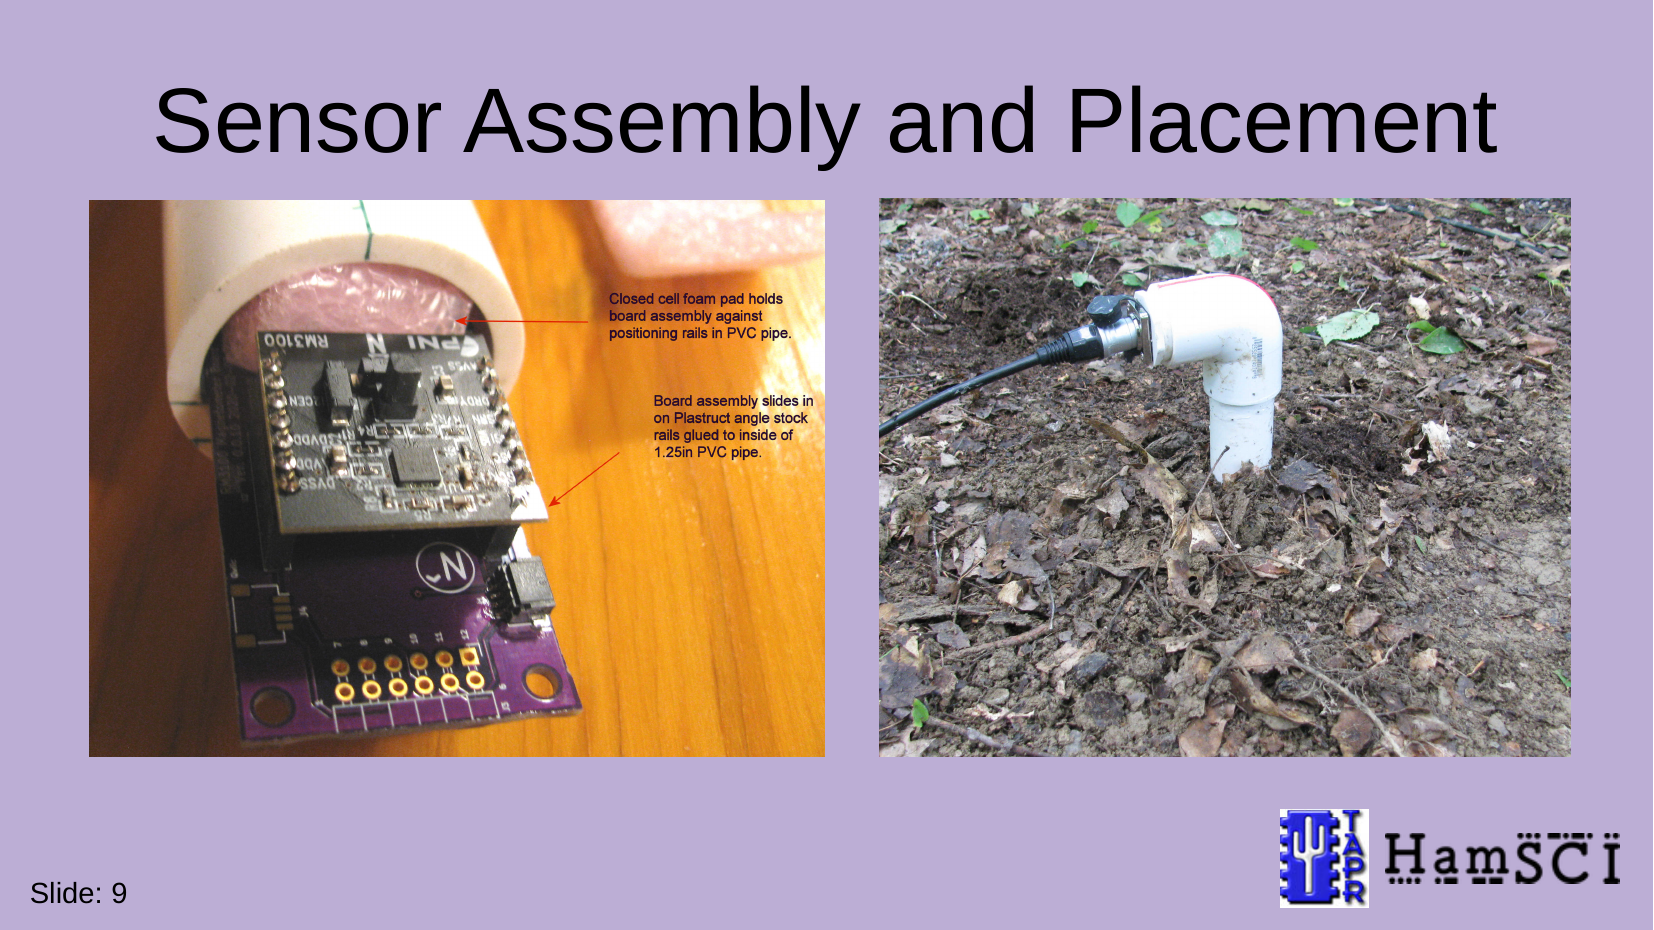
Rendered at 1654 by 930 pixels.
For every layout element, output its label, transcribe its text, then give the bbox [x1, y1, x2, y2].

picture [1280, 809, 1369, 908]
picture [879, 198, 1571, 757]
picture [1385, 833, 1620, 884]
picture [89, 200, 825, 757]
text_box Sensor Assembly and Placement [138, 62, 1515, 181]
